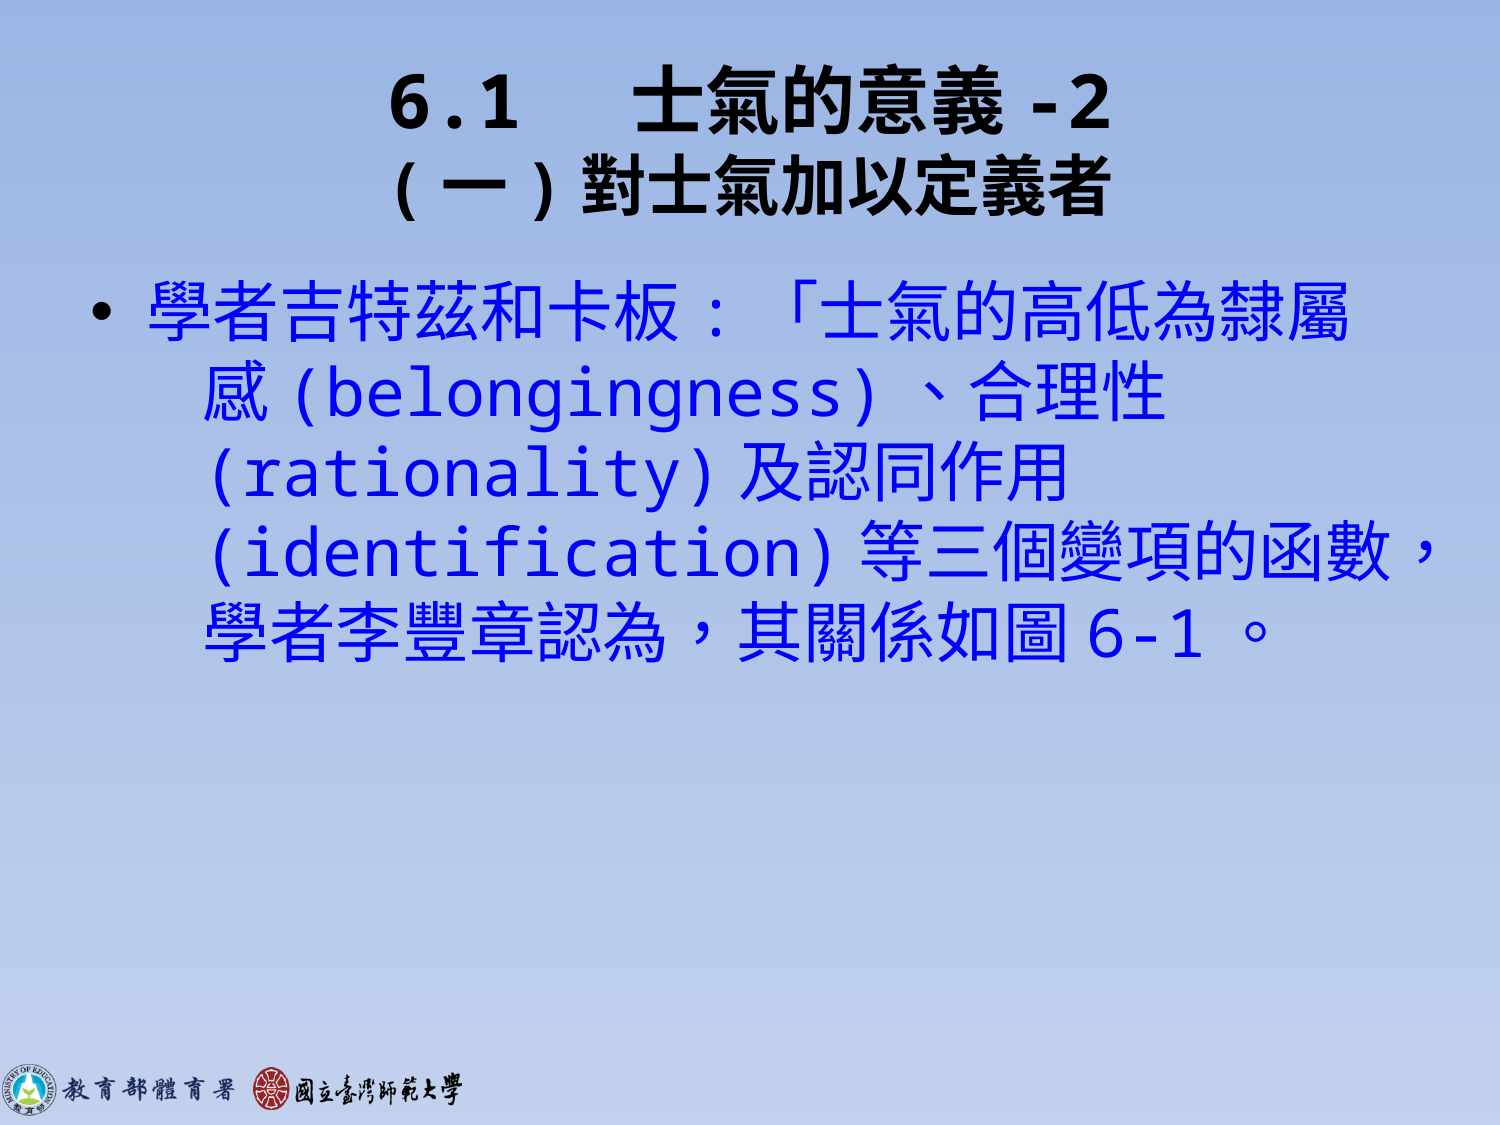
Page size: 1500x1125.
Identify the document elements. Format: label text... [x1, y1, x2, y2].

list 學者吉特茲和卡板:「士氣的高低為隸屬感(belongingness)、合理性(rationality)及認同作用(identification)等三個變項的函數，學者李豐章認為，其關係如圖6-1。 [75, 262, 1426, 1005]
title 6.1 士氣的意義-2 (一)對士氣加以定義者 [75, 45, 1426, 233]
